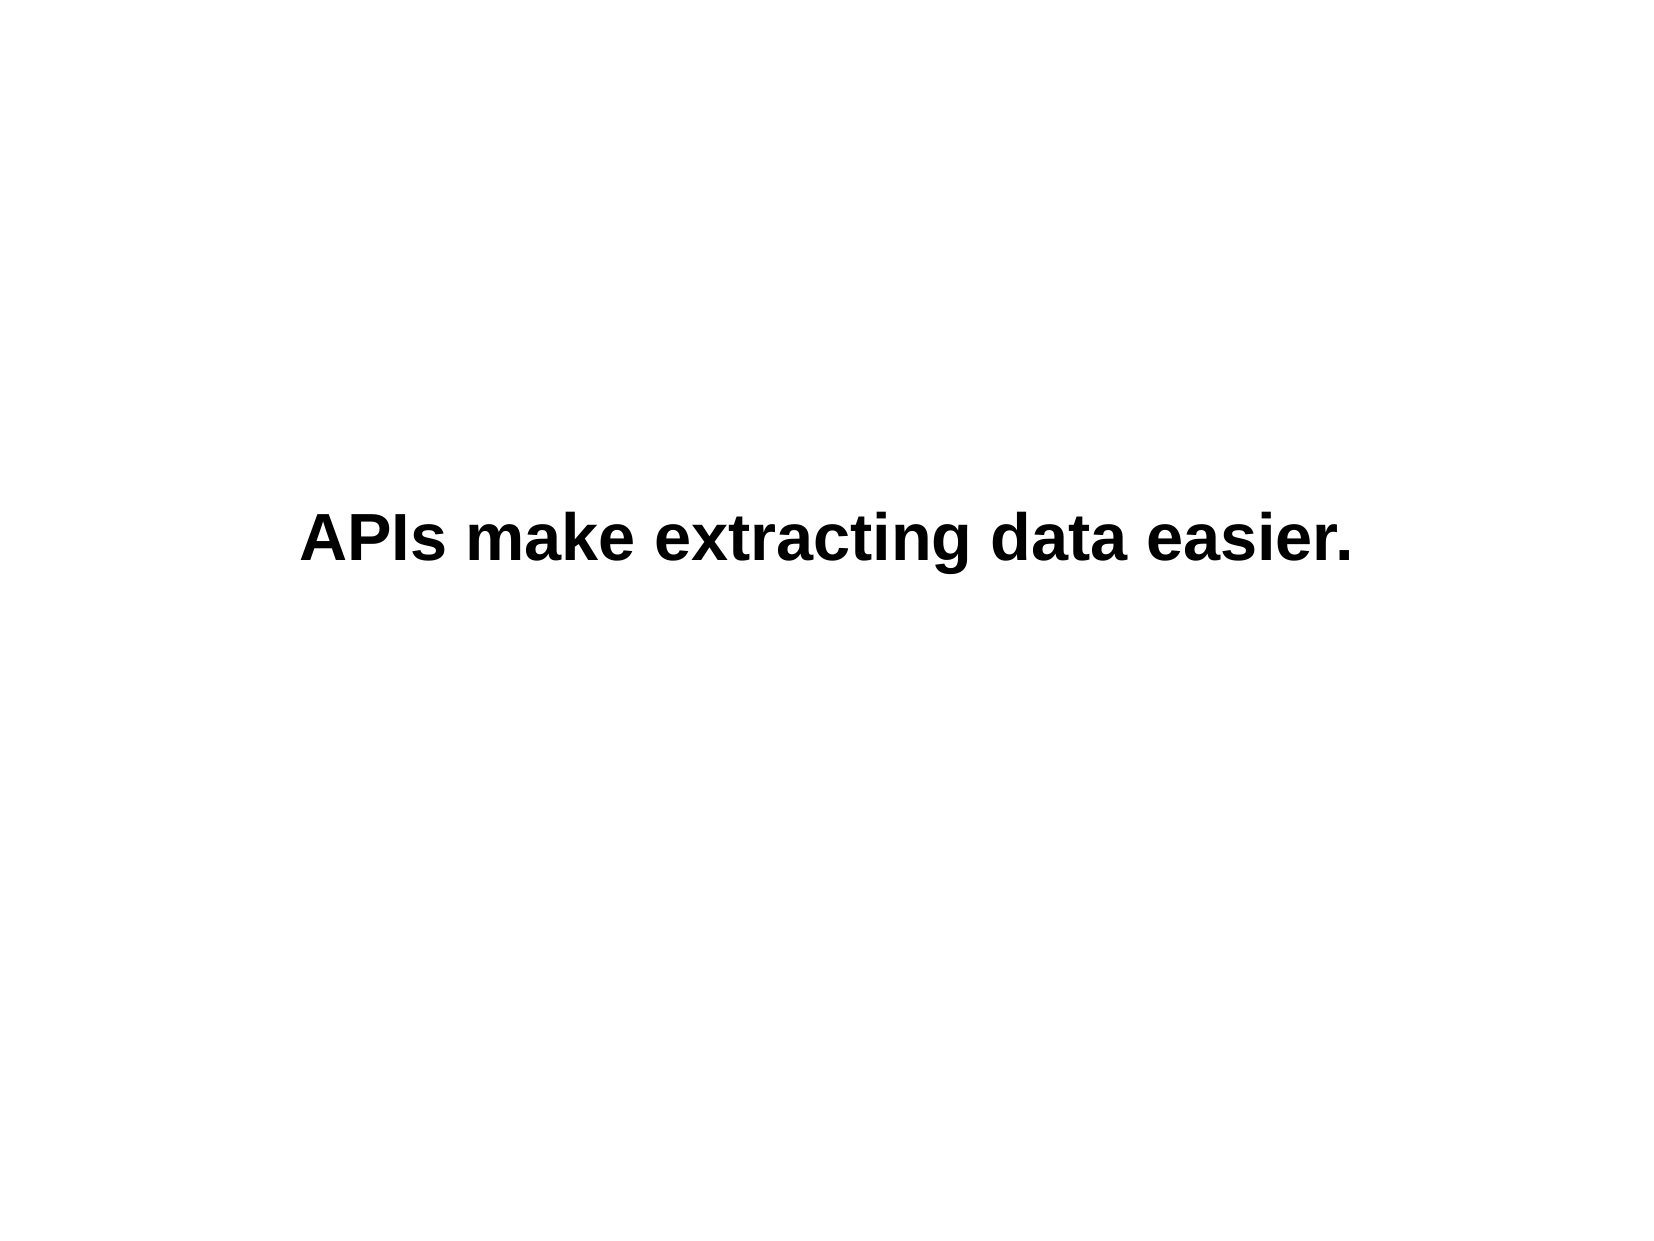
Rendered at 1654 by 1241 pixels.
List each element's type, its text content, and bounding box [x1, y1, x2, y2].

subtitle APIs make extracting data easier. [82, 132, 1571, 1093]
